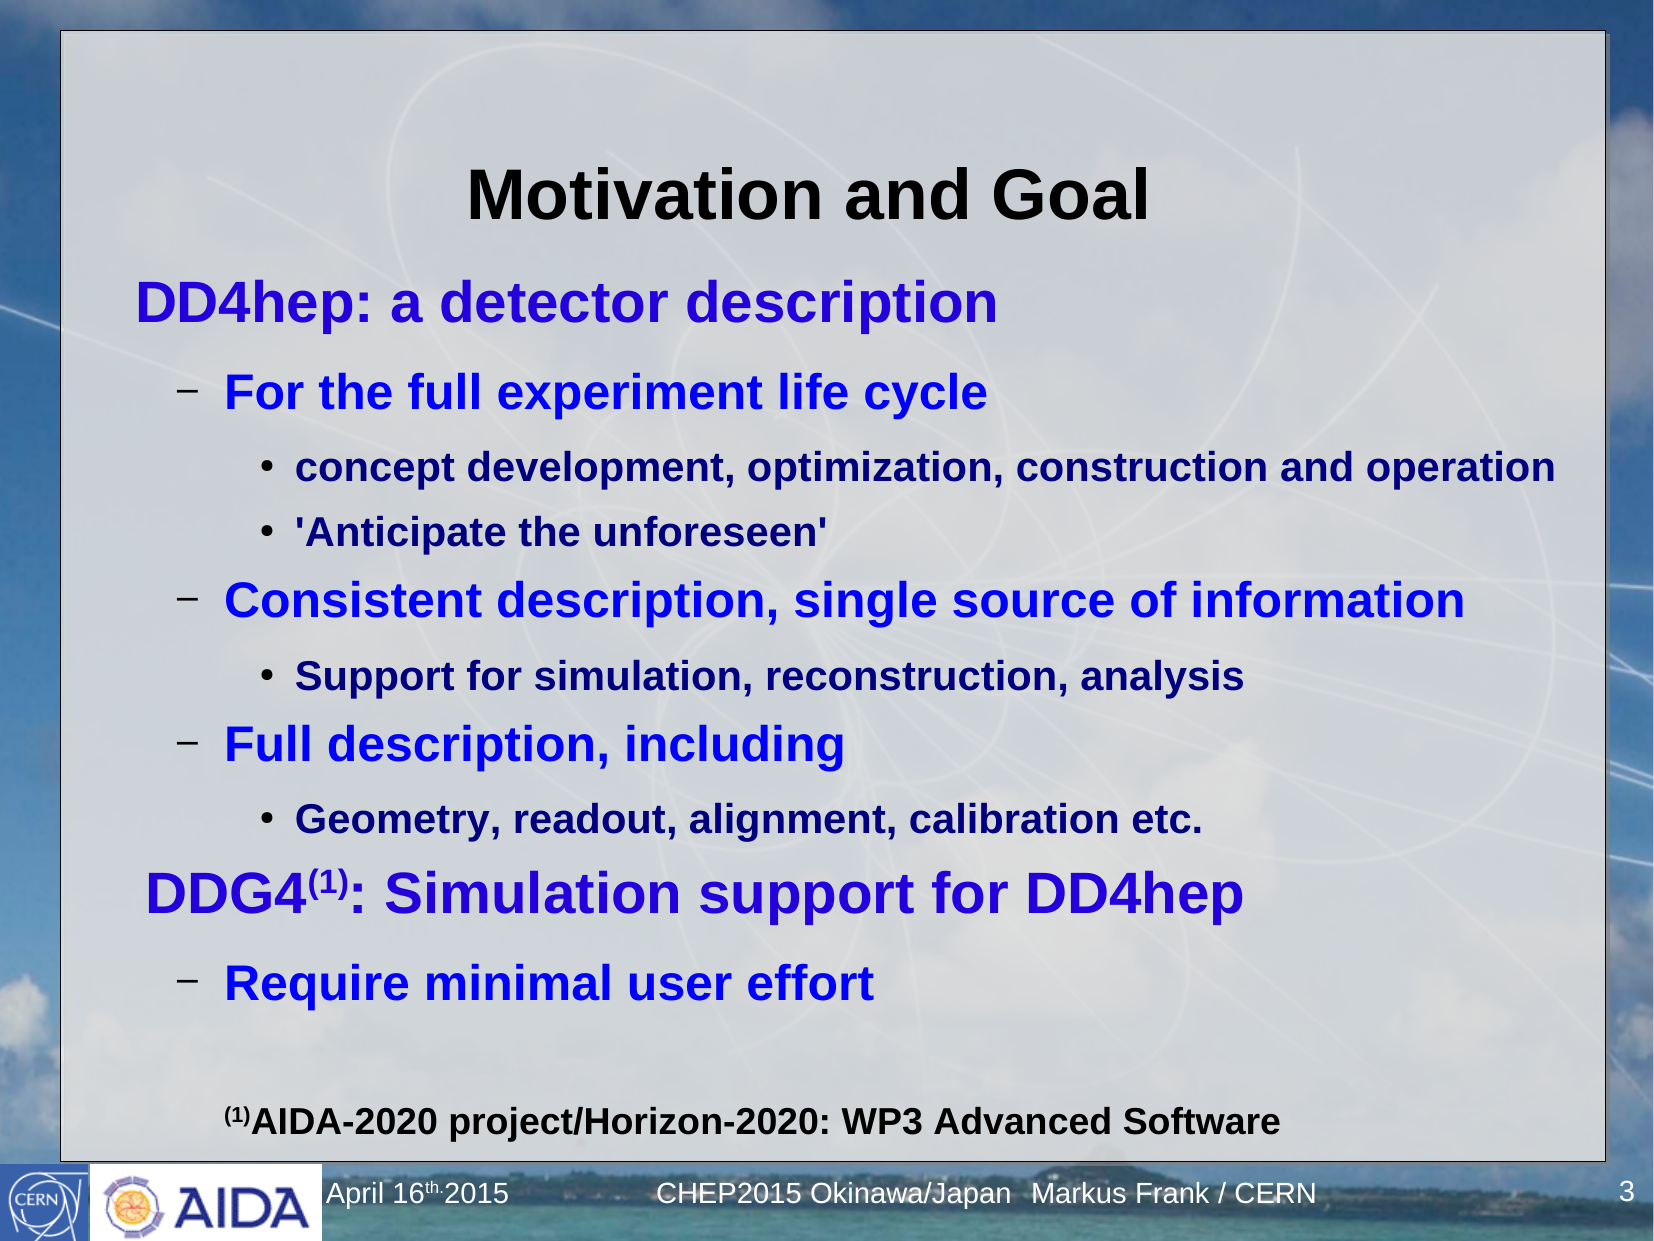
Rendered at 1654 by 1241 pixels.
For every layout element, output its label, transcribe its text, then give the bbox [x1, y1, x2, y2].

list DD4hep: a detector description For the full experiment life cycle concept development, optimization, construction and operation 'Anticipate the unforeseen' Consistent description, single source of information Support for simulation, reconstruction, analysis Full description, including Geometry, readout, alignment, calibration etc. DDG4(1): Simulation support for DD4hep Require minimal user effort (1)AIDA-2020 project/Horizon-2020: WP3 Advanced Software [75, 270, 1561, 1228]
title Motivation and Goal [82, 90, 1536, 270]
picture [0, 0, 1654, 1241]
